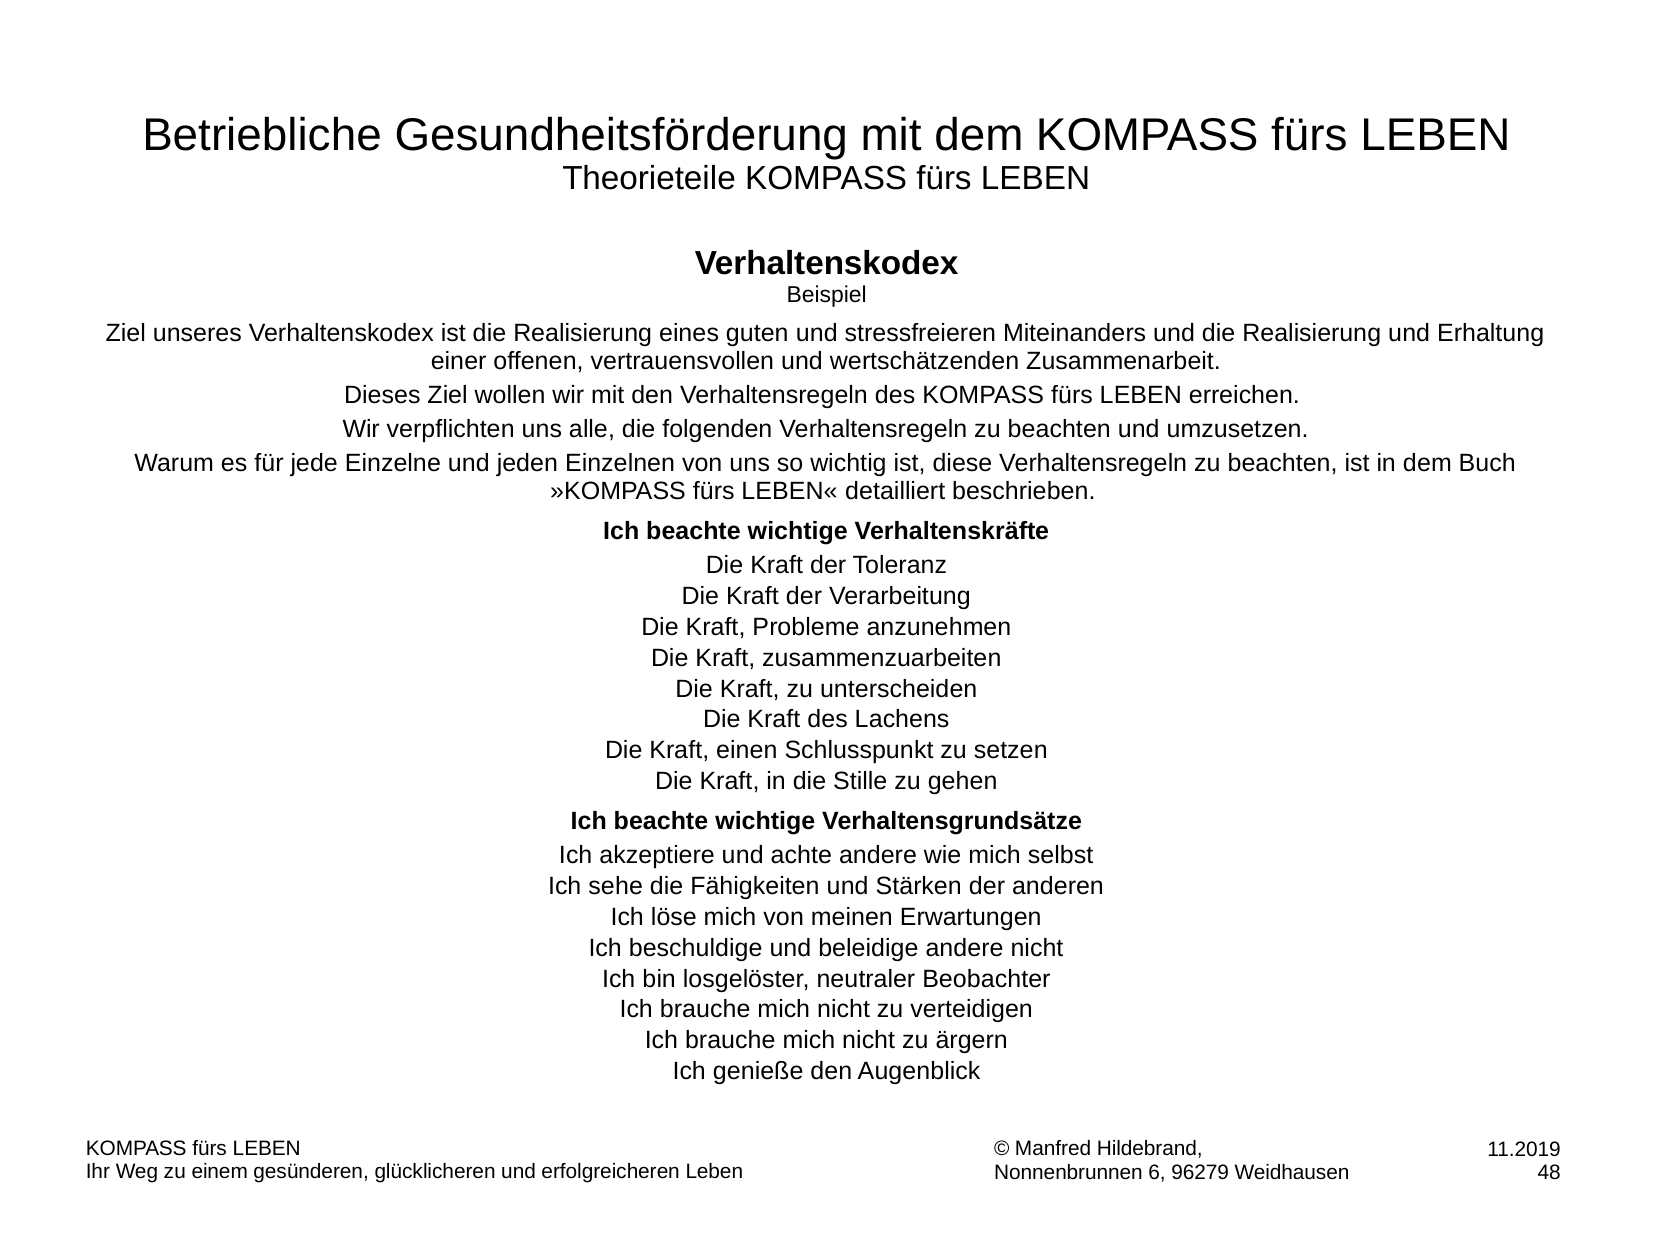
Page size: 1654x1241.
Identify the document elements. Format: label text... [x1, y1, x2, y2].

text_box KOMPASS fürs LEBEN Ihr Weg zu einem gesünderen, glücklicheren und erfolgreicheren Leben [70, 1118, 964, 1202]
title Betriebliche Gesundheitsförderung mit dem KOMPASS fürs LEBEN Theorieteile KOMPASS fürs LEBEN [82, 49, 1571, 244]
list Verhaltenskodex Beispiel Ziel unseres Verhaltenskodex ist die Realisierung eines guten und stressfreieren Miteinanders und die Realisierung und Erhaltung einer offenen, vertrauensvollen und wertschätzenden Zusammenarbeit. Dieses Ziel wollen wir mit den Verhaltensregeln des KOMPASS fürs LEBEN erreichen. Wir verpflichten uns alle, die folgenden Verhaltensregeln zu beachten und umzusetzen. Warum es für jede Einzelne und jeden Einzelnen von uns so wichtig ist, diese Verhaltensregeln zu beachten, ist in dem Buch »KOMPASS fürs LEBEN« detailliert beschrieben. Ich beachte wichtige Verhaltenskräfte Die Kraft der Toleranz Die Kraft der Verarbeitung Die Kraft, Probleme anzunehmen Die Kraft, zusammenzuarbeiten Die Kraft, zu unterscheiden Die Kraft des Lachens Die Kraft, einen Schlusspunkt zu setzen Die Kraft, in die Stille zu gehen Ich beachte wichtige Verhaltensgrundsätze Ich akzeptiere und achte andere wie mich selbst Ich sehe die Fähigkeiten und Stärken der anderen Ich löse mich von meinen Erwartungen Ich beschuldige und beleidige andere nicht Ich bin losgelöster, neutraler Beobachter Ich brauche mich nicht zu verteidigen Ich brauche mich nicht zu ärgern Ich genieße den Augenblick [82, 244, 1571, 1105]
text_box 11.2019 48 [1405, 1118, 1576, 1203]
text_box © Manfred Hildebrand, Nonnenbrunnen 6, 96279 Weidhausen [979, 1118, 1389, 1203]
